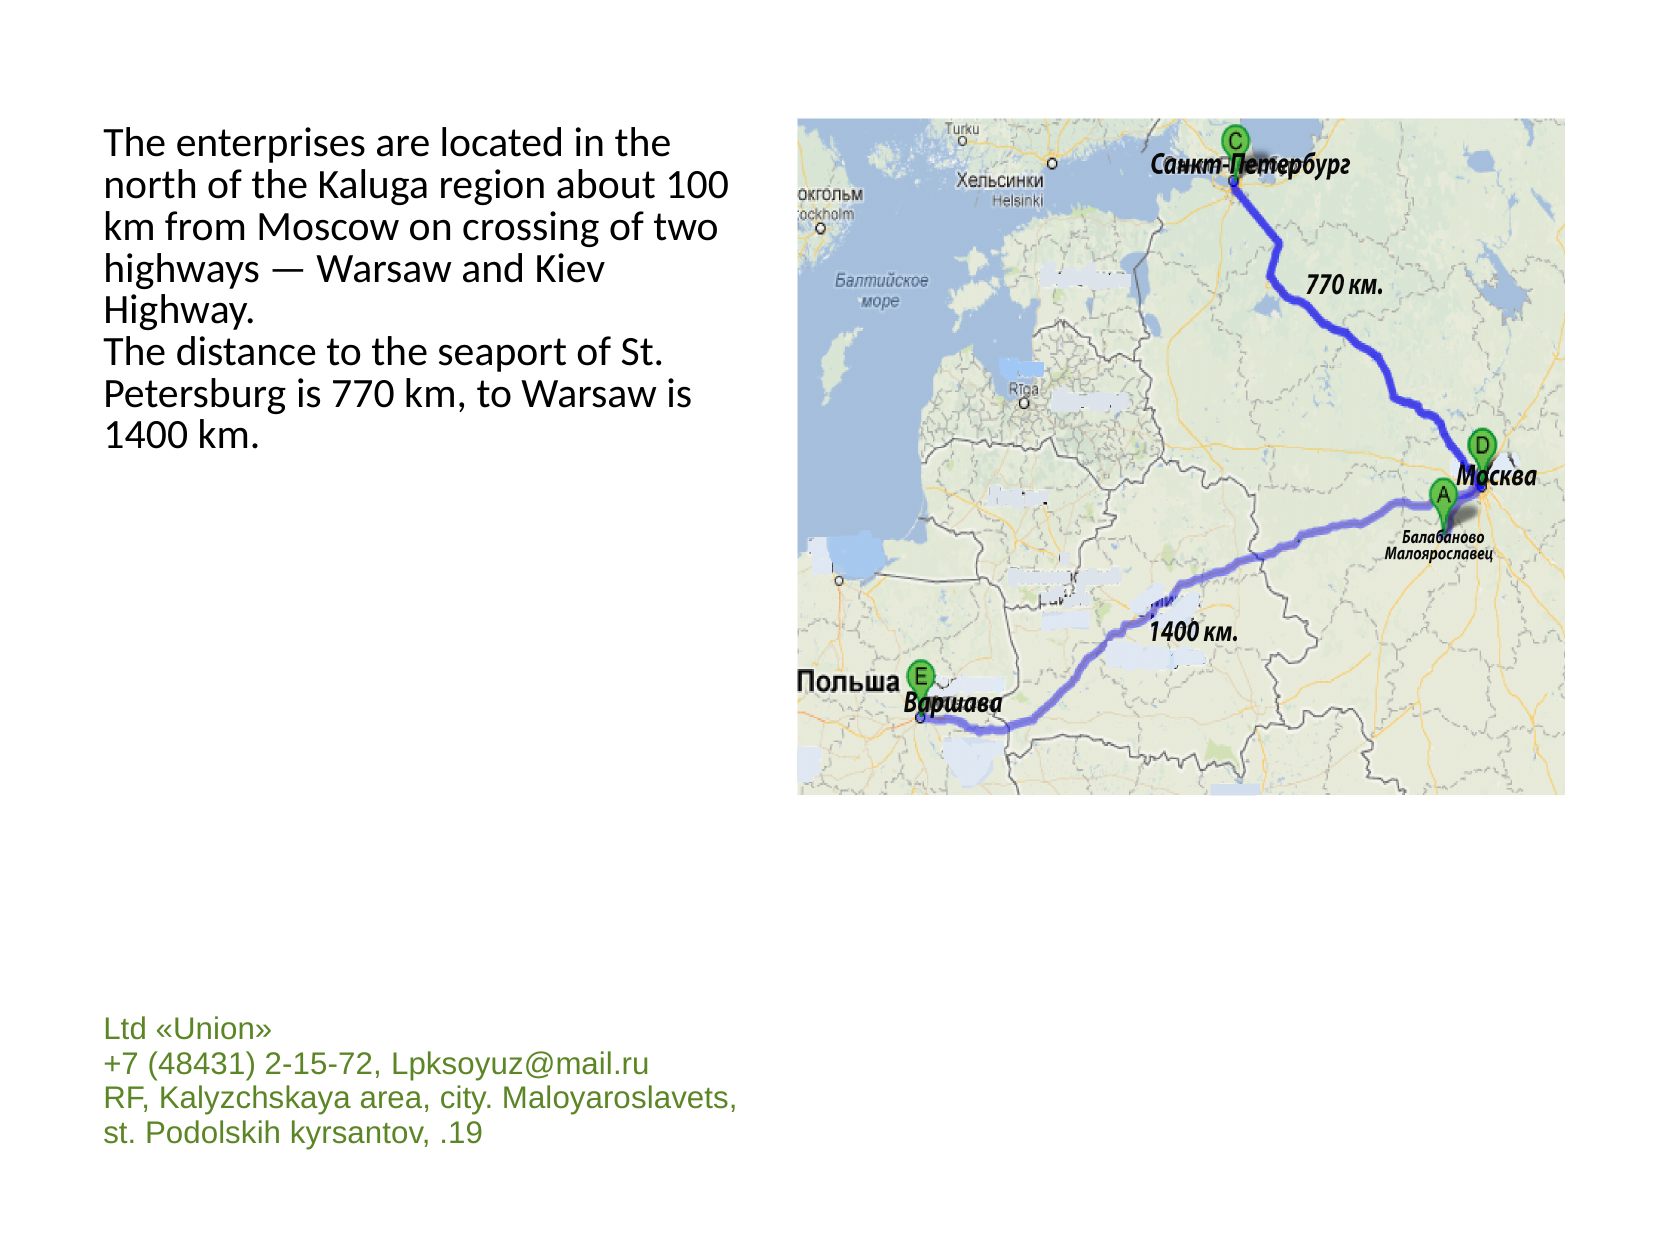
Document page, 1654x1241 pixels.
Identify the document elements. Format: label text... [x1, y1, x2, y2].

text_box The enterprises are located in the north of the Kaluga region about 100 km from Moscow on crossing of two highways — Warsaw and Kiev Highway. The distance to the seaport of St. Petersburg is 770 km, to Warsaw is 1400 km. [88, 118, 768, 339]
text_box Ltd «Union» +7 (48431) 2-15-72, Lpksoyuz@mail.ru RF, Kalyzchskaya area, city. Maloyaroslavets, st. Podolskih kyrsantov, .19 [88, 1003, 886, 1175]
picture [797, 118, 1565, 798]
